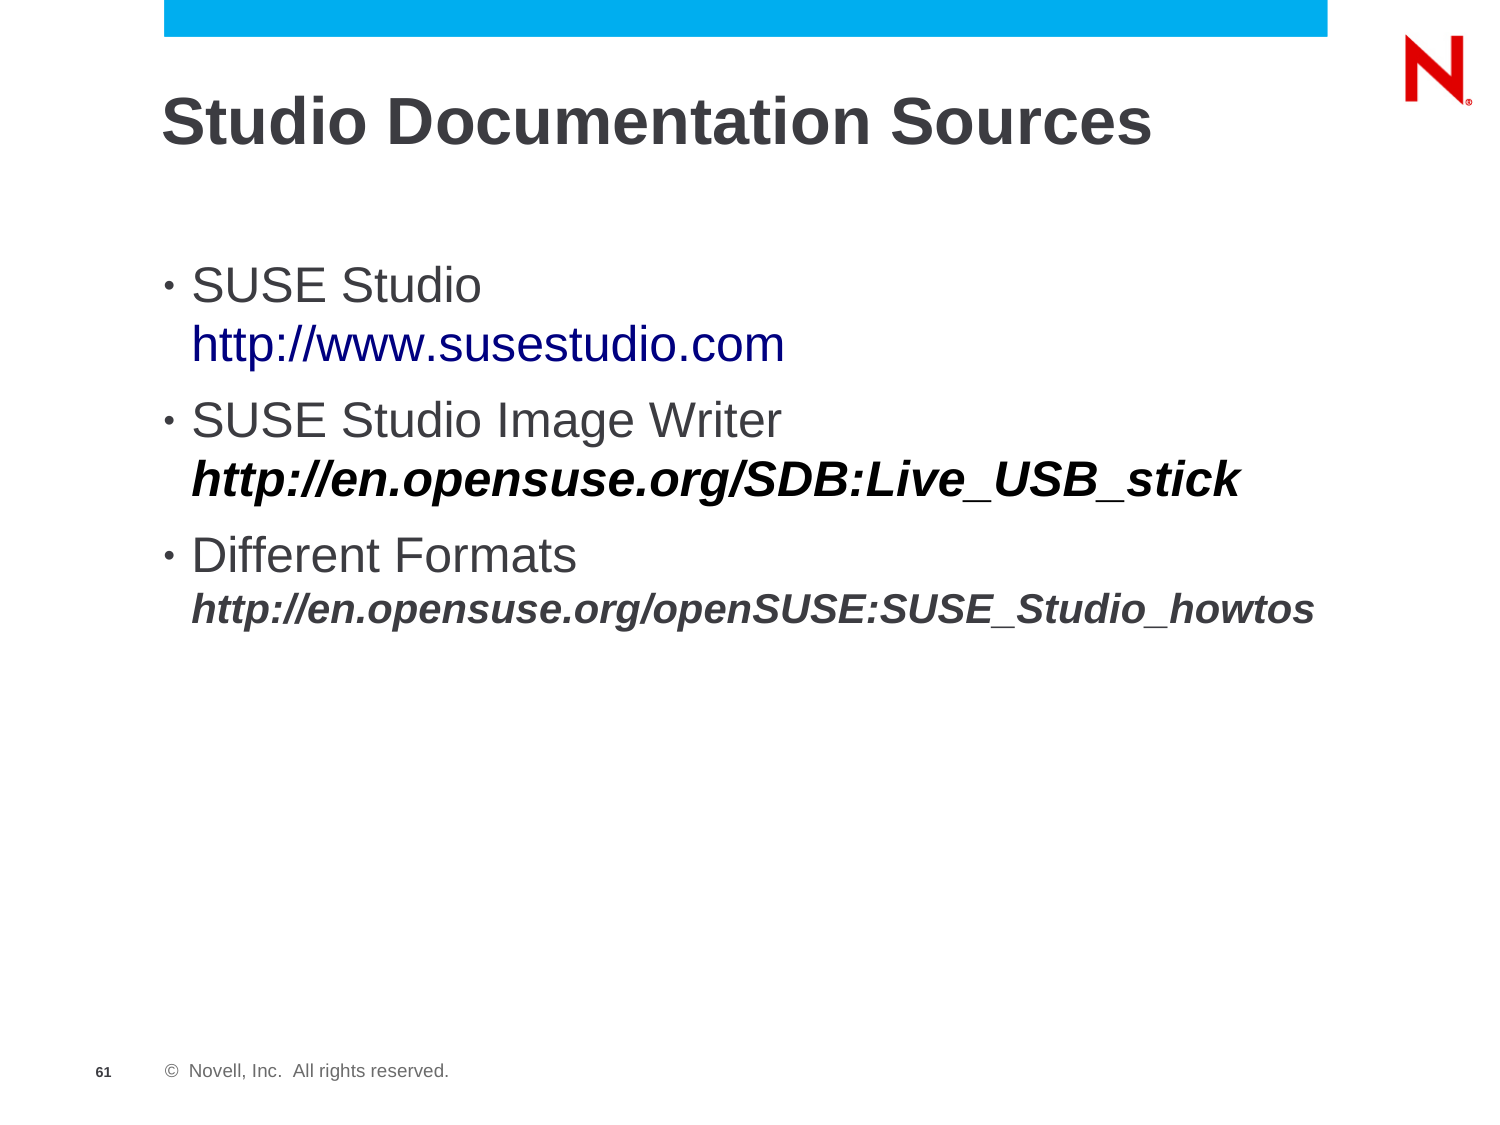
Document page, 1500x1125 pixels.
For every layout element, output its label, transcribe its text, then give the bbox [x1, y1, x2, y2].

title Studio Documentation Sources [161, 41, 1383, 205]
picture [1403, 32, 1473, 107]
list SUSE Studio http://www.susestudio.com SUSE Studio Image Writer http://en.opensuse.org/SDB:Live_USB_stick Different Formats http://en.opensuse.org/openSUSE:SUSE_Studio_howtos [163, 254, 1404, 986]
